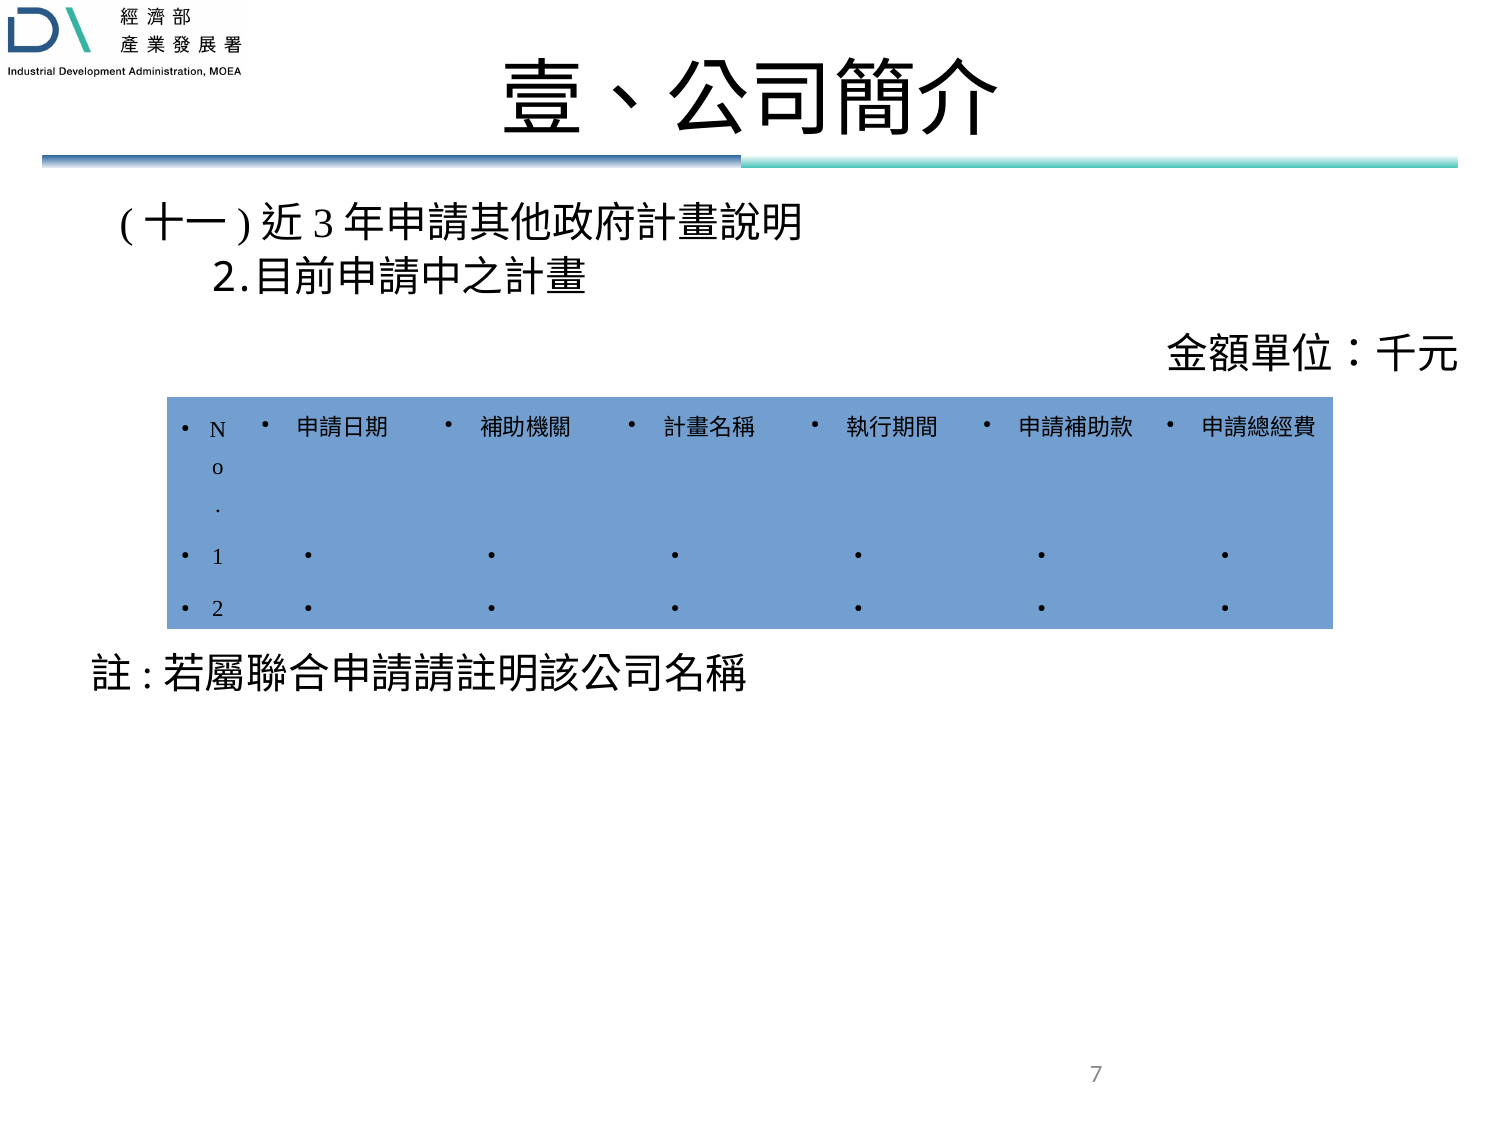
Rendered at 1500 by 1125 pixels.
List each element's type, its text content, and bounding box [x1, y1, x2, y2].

table_cell [783, 577, 967, 629]
table_cell [783, 524, 967, 577]
table_header 計畫名稱 [600, 397, 783, 524]
table_header 申請總經費 [1150, 397, 1333, 524]
table_cell [417, 524, 600, 577]
text_box 註:若屬聯合申請請註明該公司名稱 [75, 639, 763, 704]
table_cell [1150, 577, 1333, 629]
table_header 執行期間 [783, 397, 967, 524]
text_box (十一)近3年申請其他政府計畫說明 目前申請中之計畫 [46, 184, 1454, 306]
table_cell [417, 577, 600, 629]
text_box 金額單位：千元 [1152, 319, 1500, 384]
table_cell [1150, 524, 1333, 577]
table_cell [967, 524, 1150, 577]
table_cell 2 [167, 577, 233, 629]
table_cell [600, 524, 783, 577]
title 壹、公司簡介 [75, 19, 1426, 171]
table_cell [233, 524, 417, 577]
table_cell [967, 577, 1150, 629]
text_box 7 [1074, 1042, 1426, 1103]
table_cell 1 [167, 524, 233, 577]
table_cell [600, 577, 783, 629]
table_cell [233, 577, 417, 629]
table_header 申請補助款 [967, 397, 1150, 524]
table_header 申請日期 [233, 397, 417, 524]
table_header No. [167, 397, 233, 524]
table_header 補助機關 [417, 397, 600, 524]
